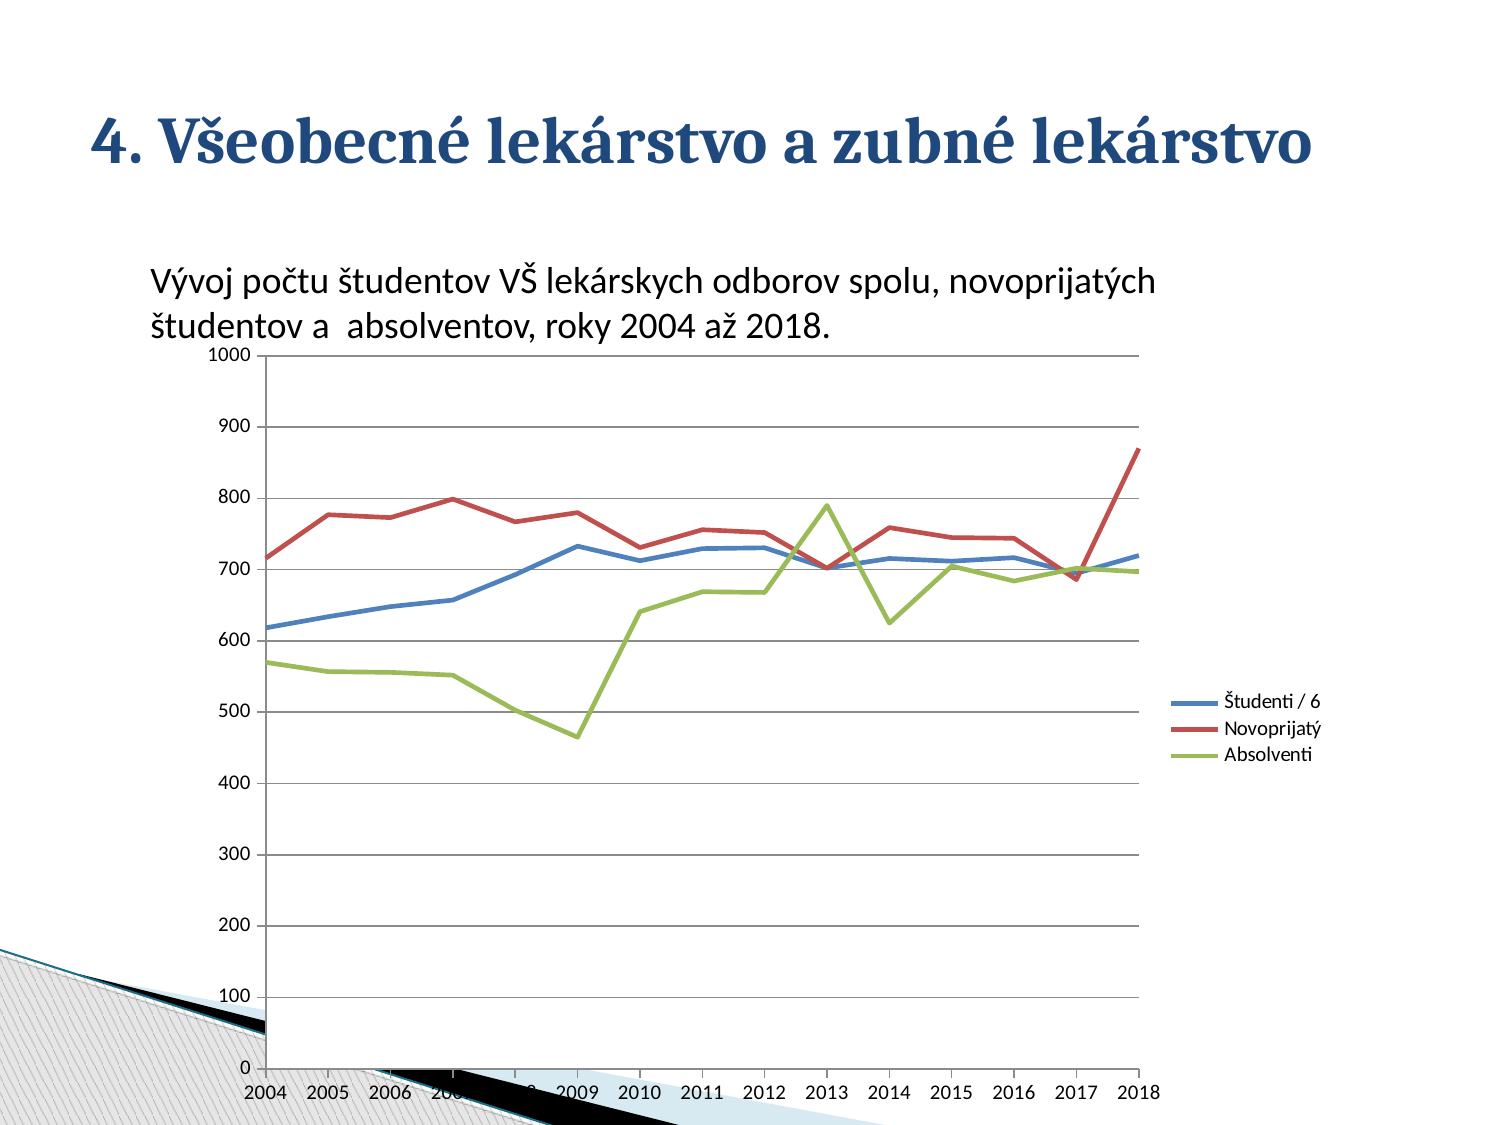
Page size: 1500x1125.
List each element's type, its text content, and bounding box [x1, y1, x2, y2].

title 4. Všeobecné lekárstvo a zubné lekárstvo [76, 42, 1427, 231]
text_box Vývoj počtu študentov VŠ lekárskych odborov spolu, novoprijatých študentov a absolventov, roky 2004 až 2018. [135, 248, 1306, 354]
chart [194, 338, 1341, 1122]
